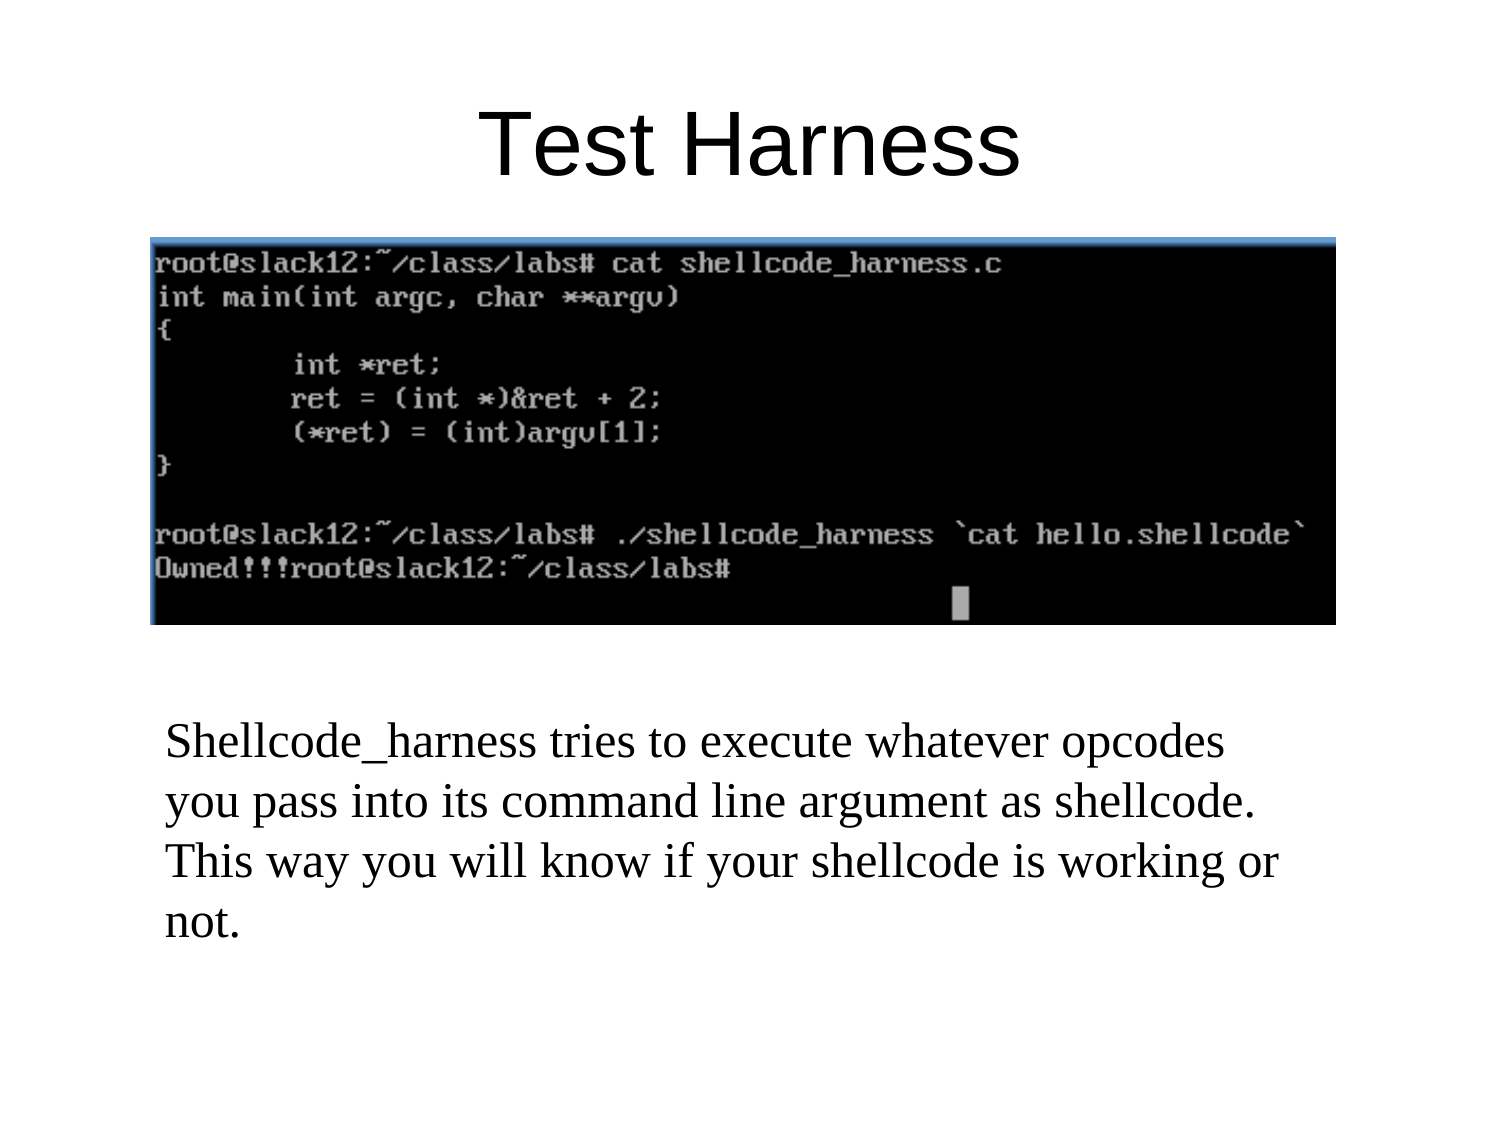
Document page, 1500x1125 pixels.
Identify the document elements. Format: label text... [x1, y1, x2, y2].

title Test Harness [75, 45, 1426, 233]
text_box Shellcode_harness tries to execute whatever opcodes you pass into its command line argument as shellcode. This way you will know if your shellcode is working or not. [149, 699, 1326, 956]
text_box [150, 237, 1336, 626]
